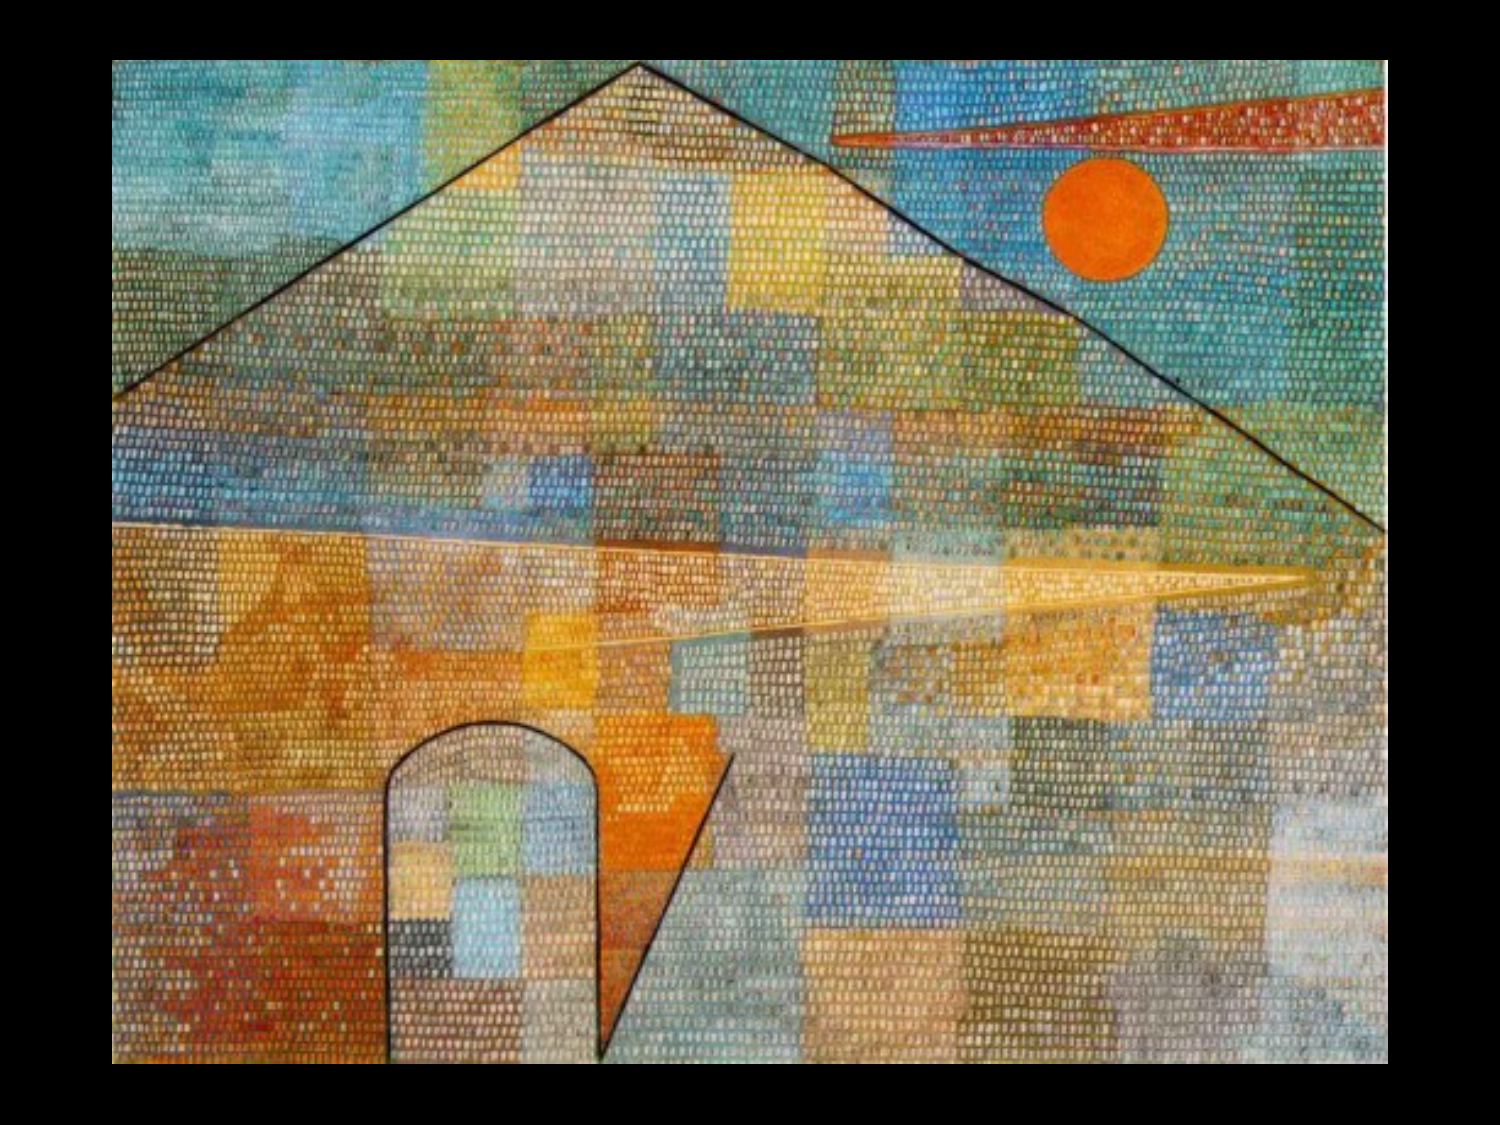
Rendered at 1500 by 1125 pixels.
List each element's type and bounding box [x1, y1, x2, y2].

picture [112, 60, 1388, 1065]
